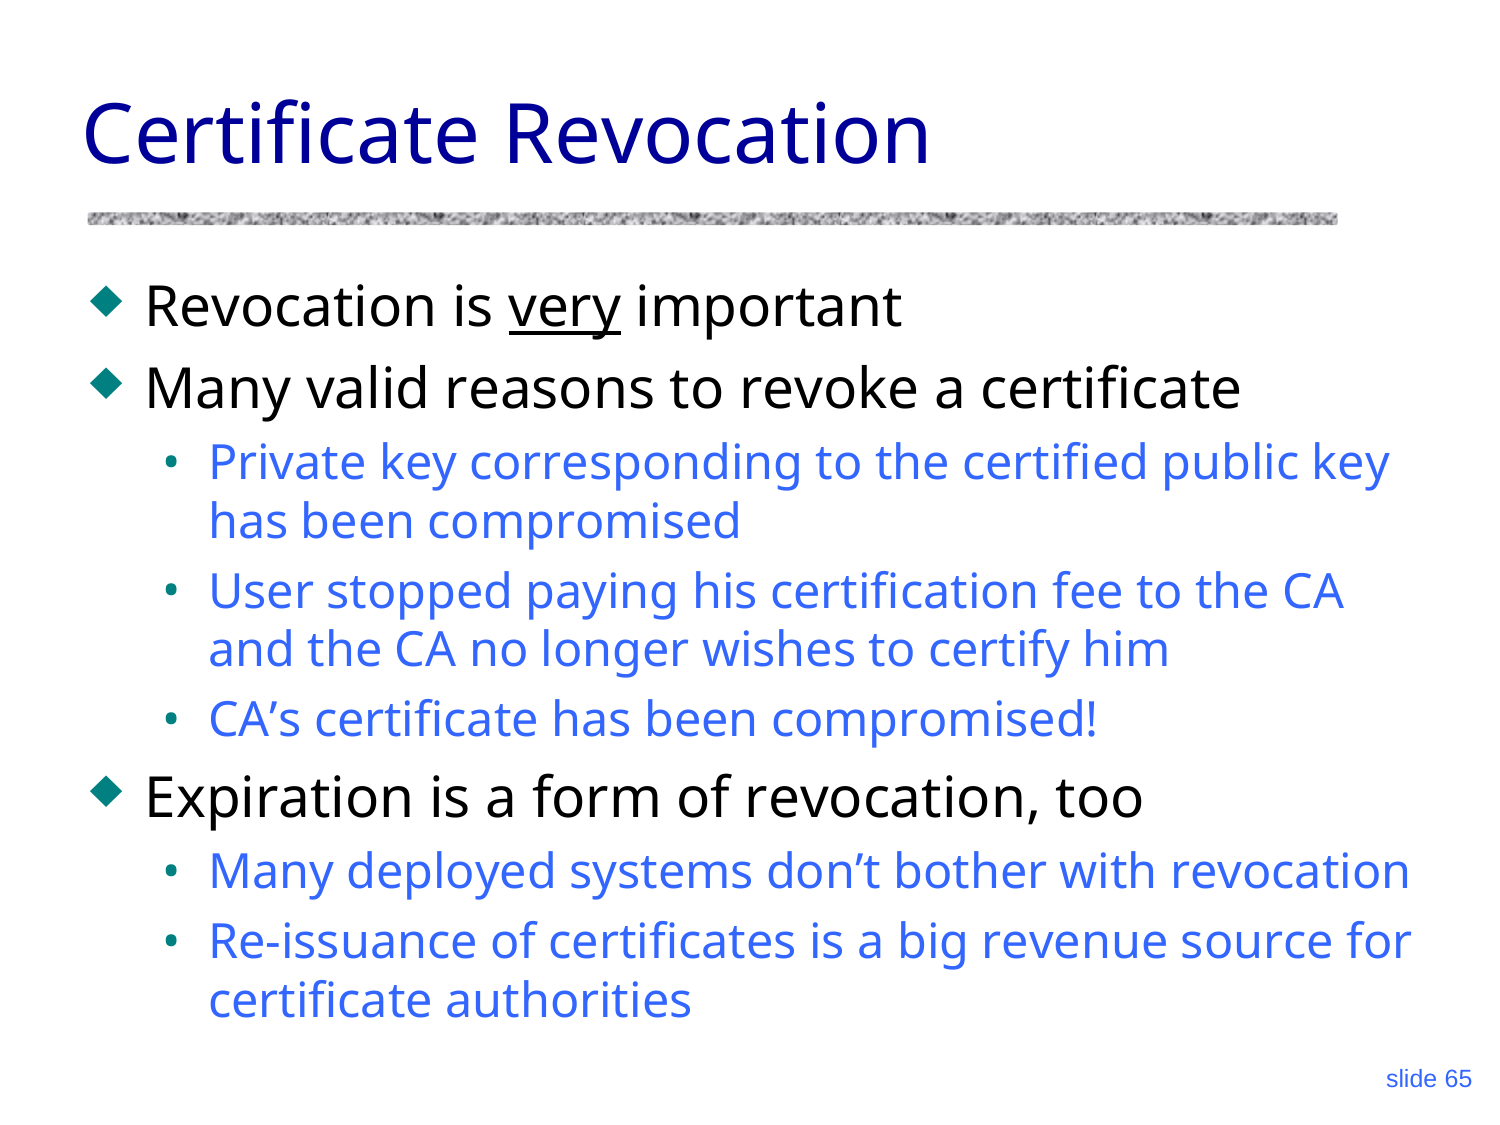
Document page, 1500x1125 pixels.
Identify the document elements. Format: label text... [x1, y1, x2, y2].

list Revocation is very important Many valid reasons to revoke a certificate Private key corresponding to the certified public key has been compromised User stopped paying his certification fee to the CA and the CA no longer wishes to certify him CA’s certificate has been compromised! Expiration is a form of revocation, too Many deployed systems don’t bother with revocation Re-issuance of certificates is a big revenue source for certificate authorities [75, 262, 1438, 1075]
title Certificate Revocation [66, 37, 1342, 188]
text_box slide <number> [1174, 1025, 1488, 1101]
picture [87, 212, 1338, 226]
